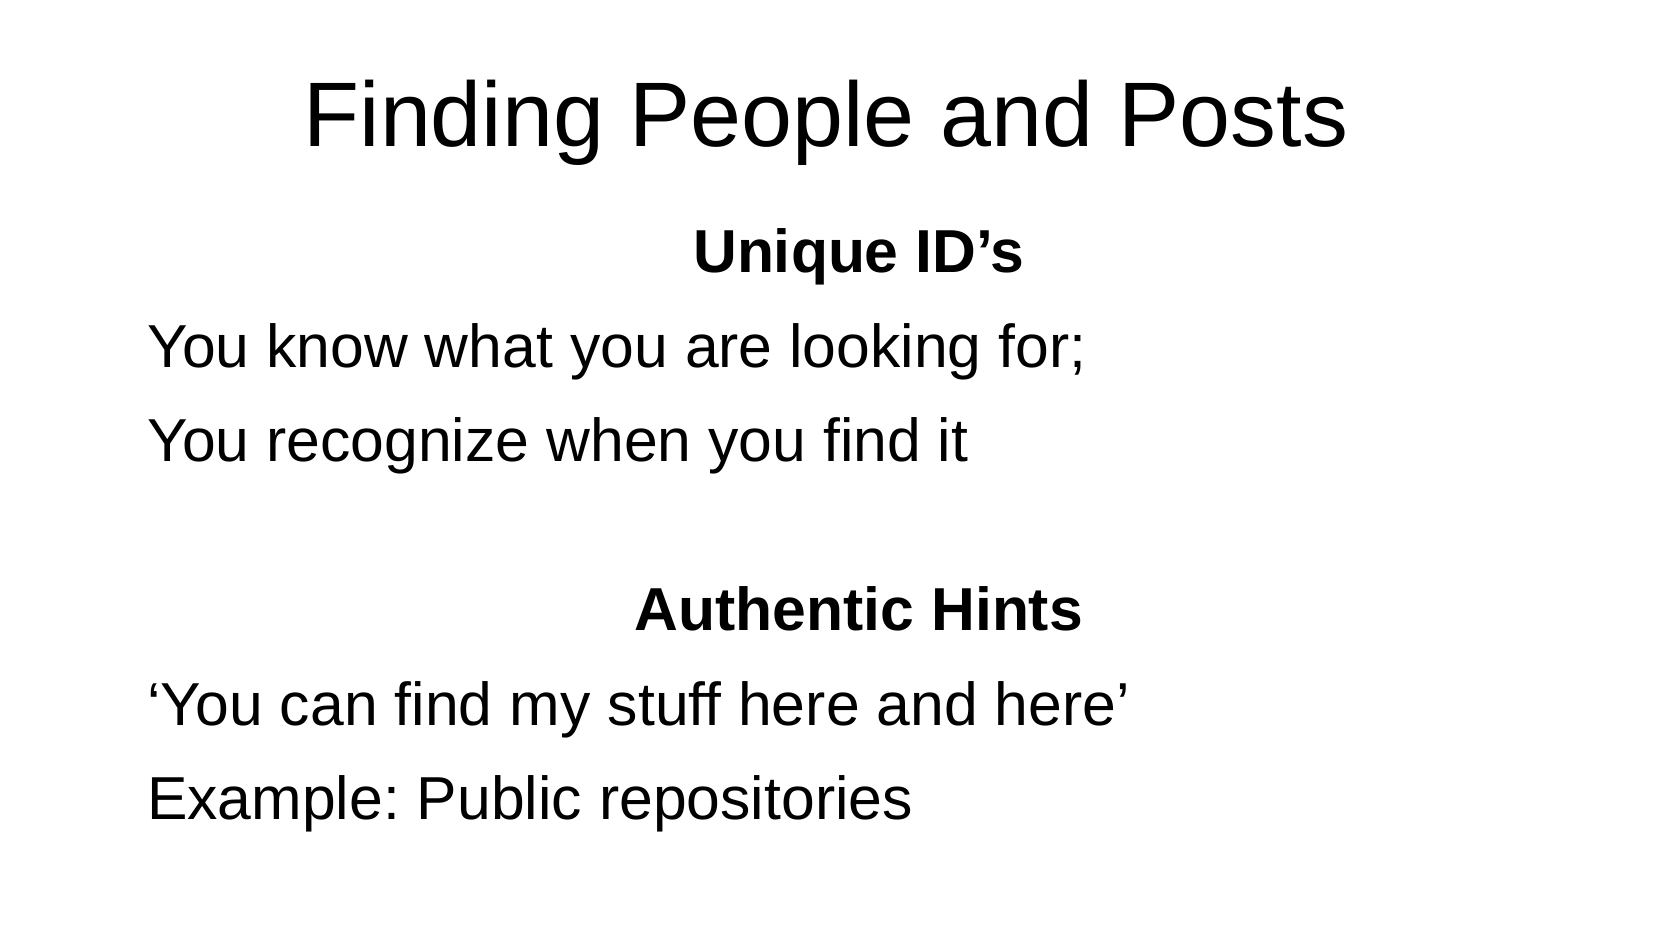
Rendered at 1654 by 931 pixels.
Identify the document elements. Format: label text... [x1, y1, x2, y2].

list Unique ID’s You know what you are looking for; You recognize when you find it [82, 217, 1571, 475]
list Authentic Hints ‘You can find my stuff here and here’ Example: Public repositories [82, 575, 1571, 833]
title Finding People and Posts [82, 37, 1571, 193]
